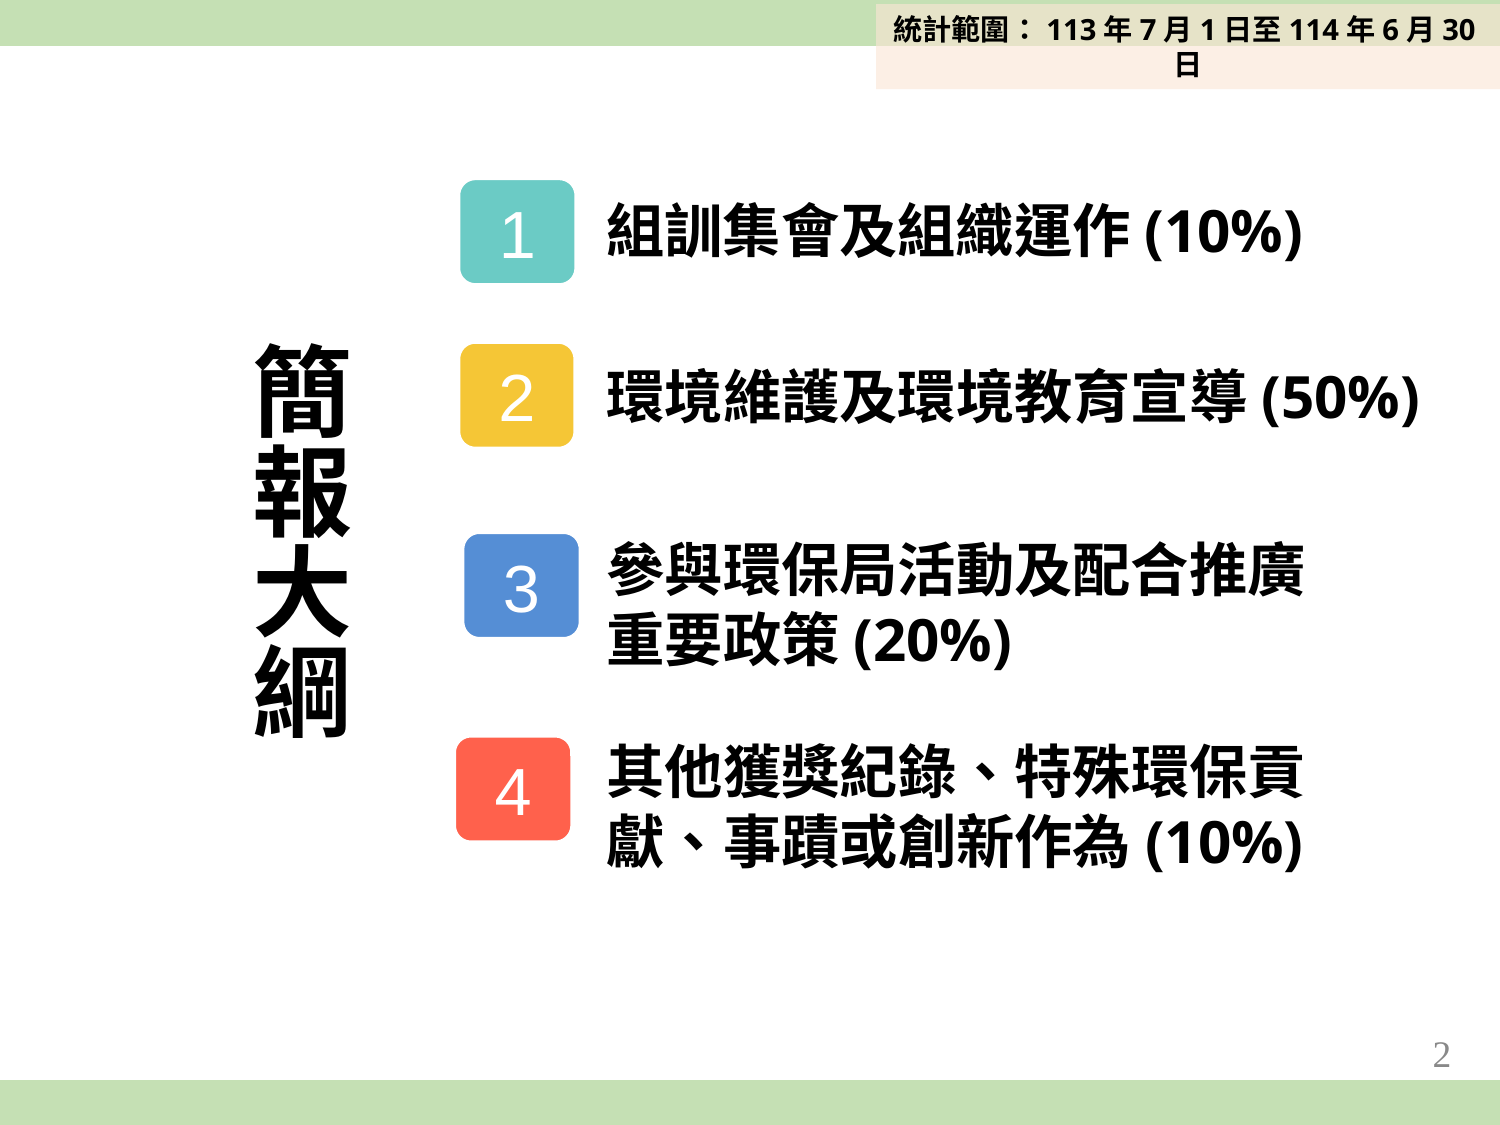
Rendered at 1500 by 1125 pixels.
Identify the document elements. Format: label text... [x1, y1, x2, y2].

text_box 3 [461, 530, 582, 641]
text_box 2 [457, 340, 577, 450]
text_box 4 [452, 734, 574, 844]
text_box 組訓集會及組織運作(10%) [591, 179, 1360, 280]
text_box 其他獲獎紀錄、特殊環保貢獻、事蹟或創新作為(10%) [592, 727, 1340, 857]
text_box 1 [457, 177, 578, 287]
text_box 參與環保局活動及配合推廣重要政策(20%) [592, 526, 1340, 656]
text_box 環境維護及環境教育宣導(50%) [592, 345, 1442, 446]
text_box [1417, 1022, 1500, 1083]
text_box 簡報大綱 [212, 294, 367, 789]
